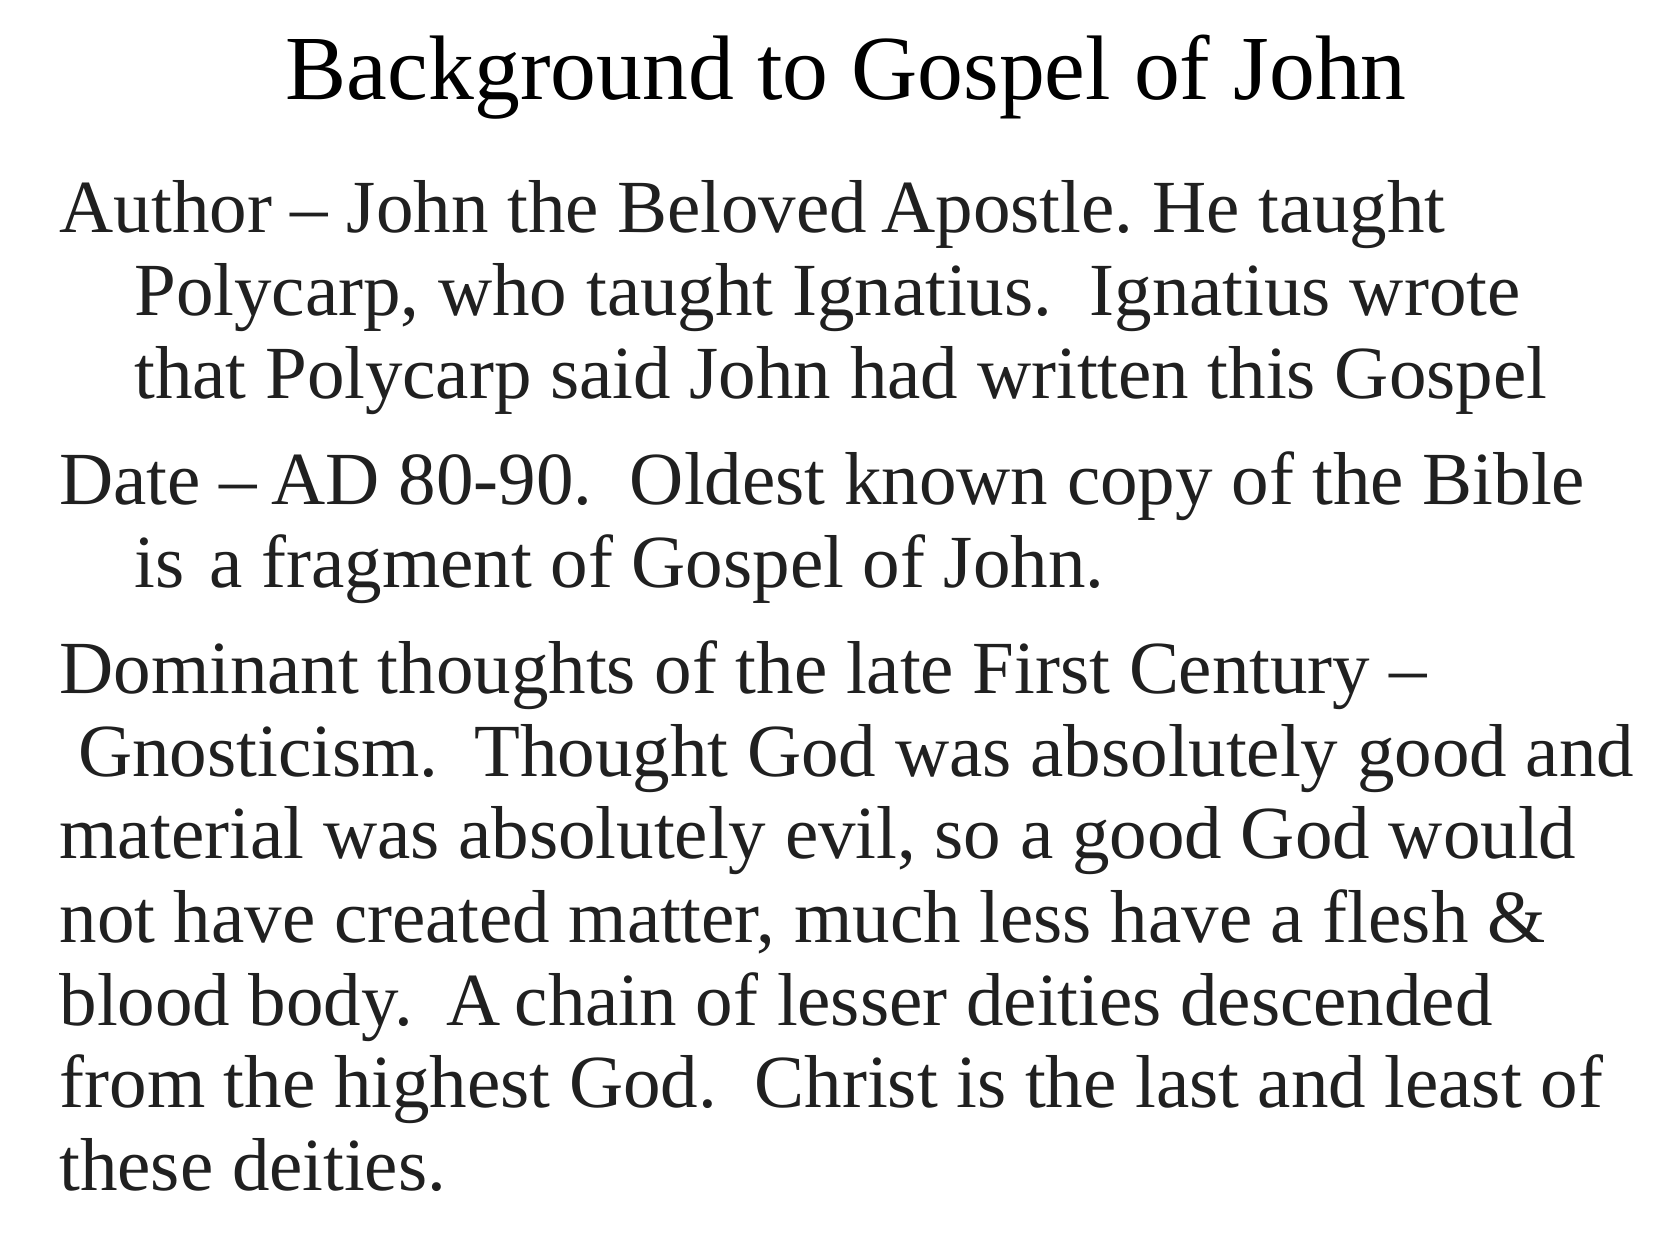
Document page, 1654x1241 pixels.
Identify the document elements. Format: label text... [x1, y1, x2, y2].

text_box Background to Gospel of John Author – John the Beloved Apostle. He taught Polycarp, who taught Ignatius. Ignatius wrote that Polycarp said John had written this Gospel Date – AD 80-90. Oldest known copy of the Bible is a fragment of Gospel of John. Dominant thoughts of the late First Century – Gnosticism. Thought God was absolutely good and material was absolutely evil, so a good God would not have created matter, much less have a flesh & blood body. A chain of lesser deities descended from the highest God. Christ is the last and least of these deities. [44, 10, 1651, 1217]
